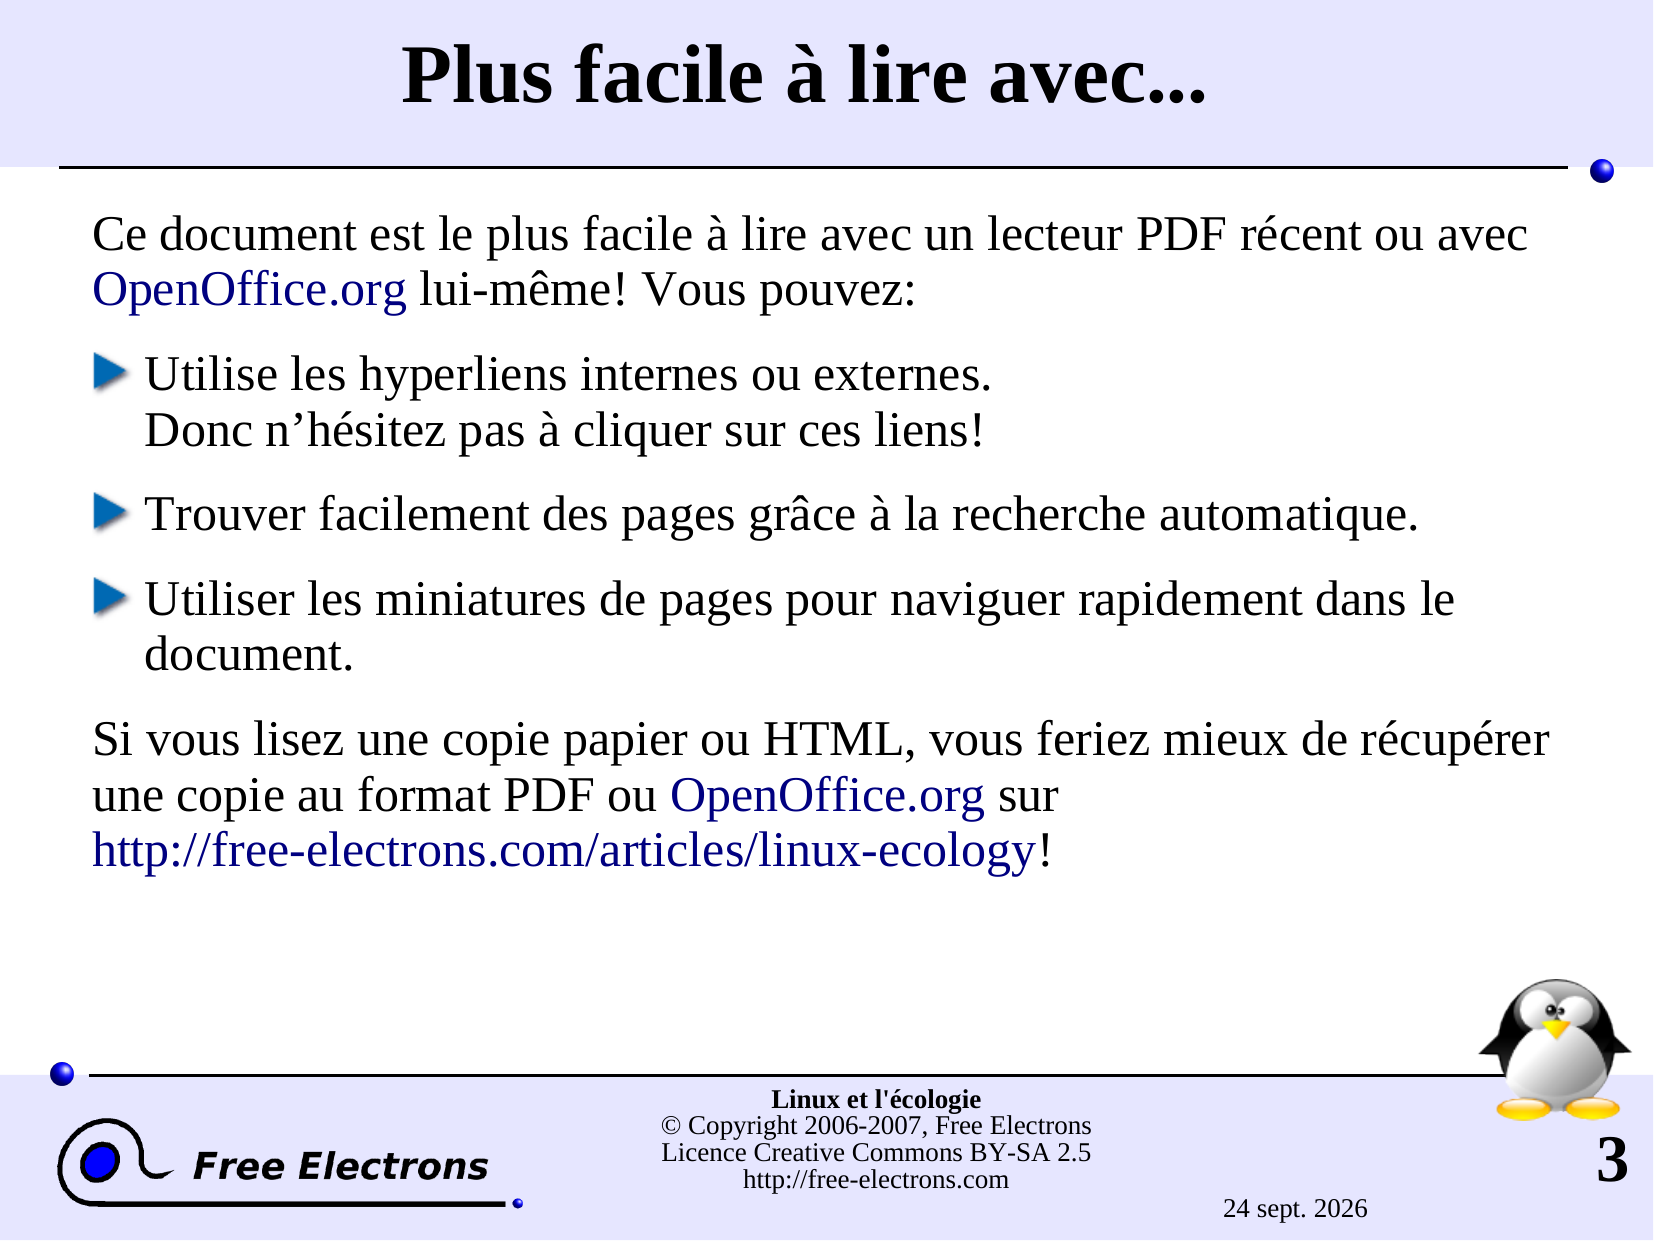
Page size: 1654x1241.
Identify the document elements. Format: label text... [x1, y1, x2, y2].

picture [50, 1107, 527, 1216]
picture [1476, 979, 1634, 1121]
title Plus facile à lire avec... [60, 18, 1551, 131]
list Ce document est le plus facile à lire avec un lecteur PDF récent ou avec OpenOffice.org lui-même! Vous pouvez: Utilise les hyperliens internes ou externes. Donc n’hésitez pas à cliquer sur ces liens! Trouver facilement des pages grâce à la recherche automatique. Utiliser les miniatures de pages pour naviguer rapidement dans le document. Si vous lisez une copie papier ou HTML, vous feriez mieux de récupérer une copie au format PDF ou OpenOffice.org sur http://free-electrons.com/articles/linux-ecology! [74, 206, 1568, 1056]
